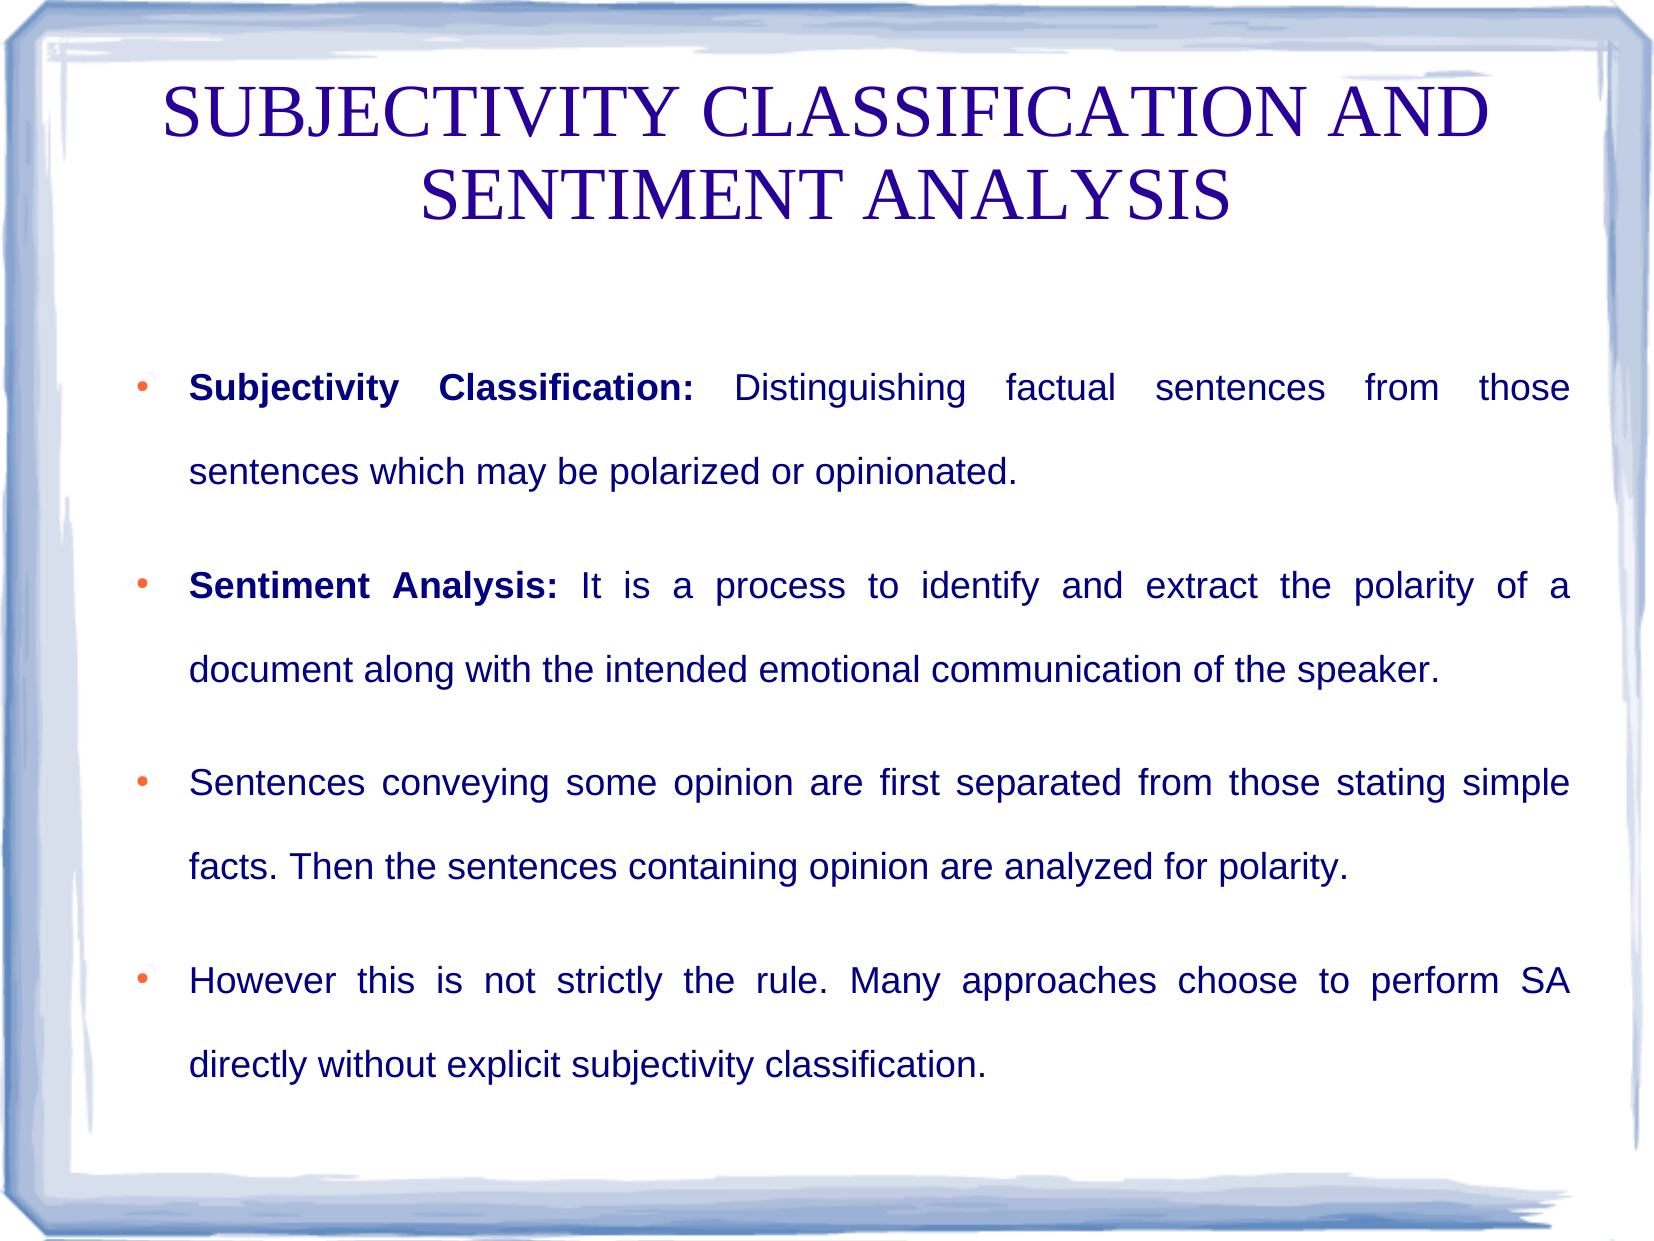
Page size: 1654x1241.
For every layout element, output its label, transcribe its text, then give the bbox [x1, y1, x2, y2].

picture [0, 0, 1654, 1241]
list Subjectivity Classification: Distinguishing factual sentences from those sentences which may be polarized or opinionated. Sentiment Analysis: It is a process to identify and extract the polarity of a document along with the intended emotional communication of the speaker. Sentences conveying some opinion are first separated from those stating simple facts. Then the sentences containing opinion are analyzed for polarity. However this is not strictly the rule. Many approaches choose to perform SA directly without explicit subjectivity classification. [118, 324, 1571, 1241]
title SUBJECTIVITY CLASSIFICATION AND SENTIMENT ANALYSIS [82, 49, 1571, 257]
